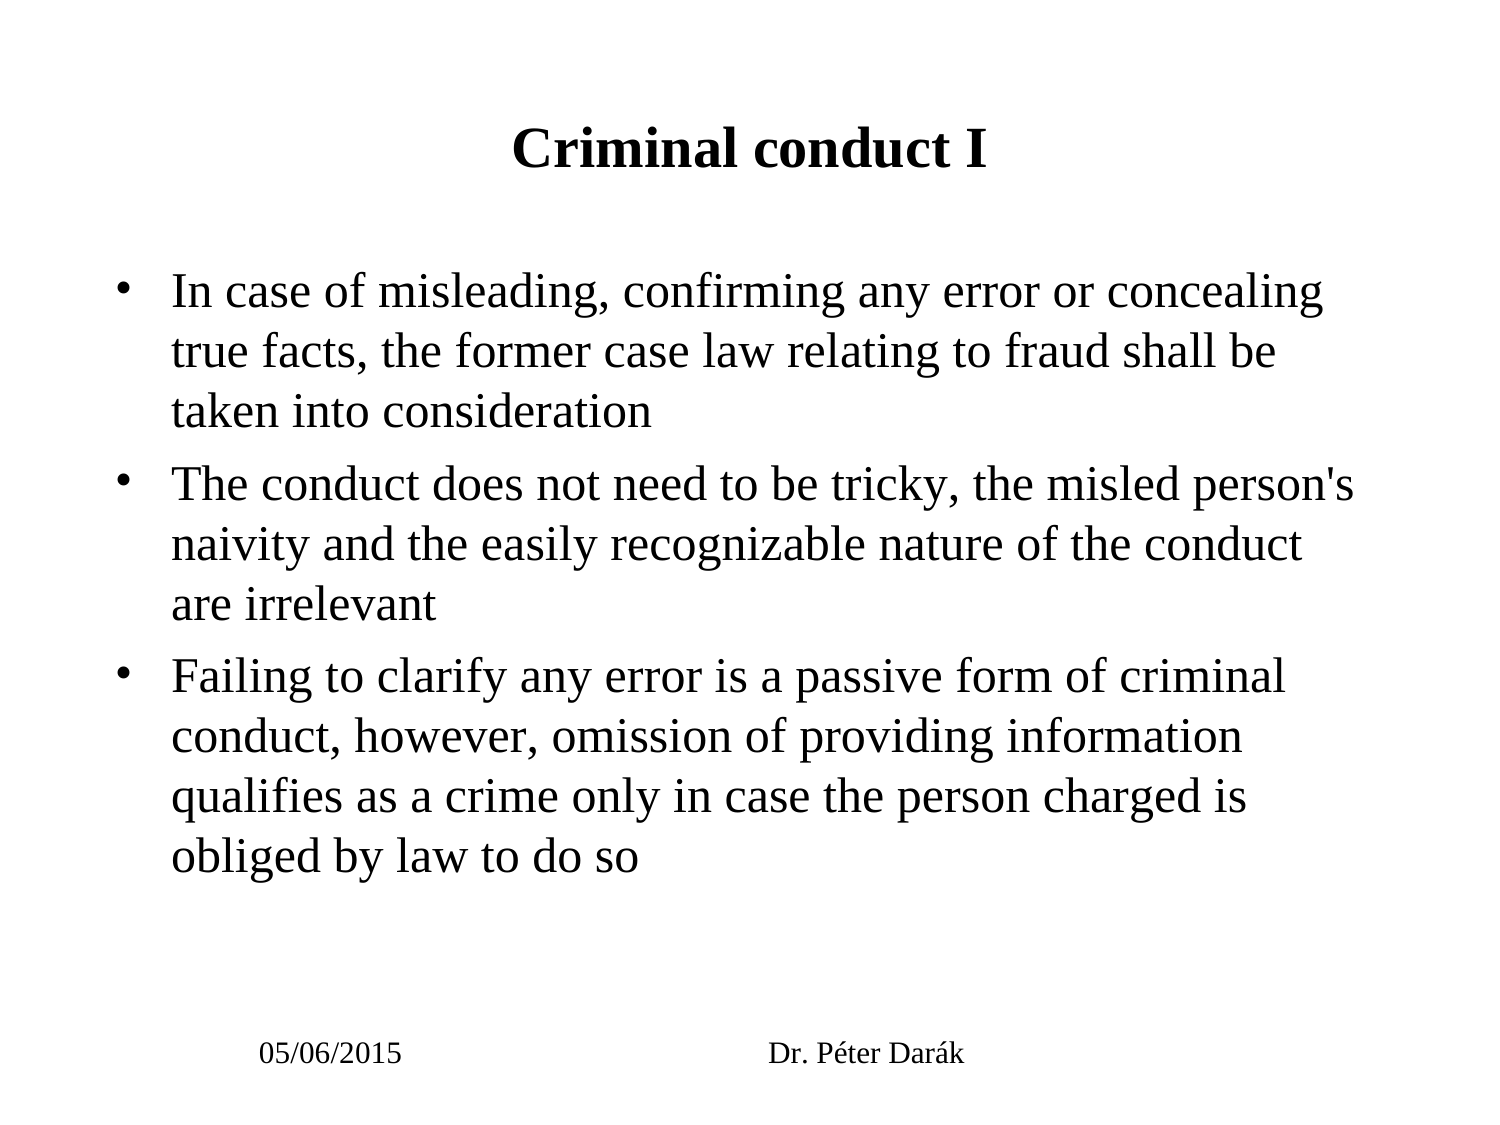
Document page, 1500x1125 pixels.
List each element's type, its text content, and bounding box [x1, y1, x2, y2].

title Criminal conduct I [112, 99, 1388, 188]
list In case of misleading, confirming any error or concealing true facts, the former case law relating to fraud shall be taken into consideration The conduct does not need to be tricky, the misled person's naivity and the easily recognizable nature of the conduct are irrelevant Failing to clarify any error is a passive form of criminal conduct, however, omission of providing information qualifies as a crime only in case the person charged is obliged by law to do so [99, 249, 1375, 1013]
